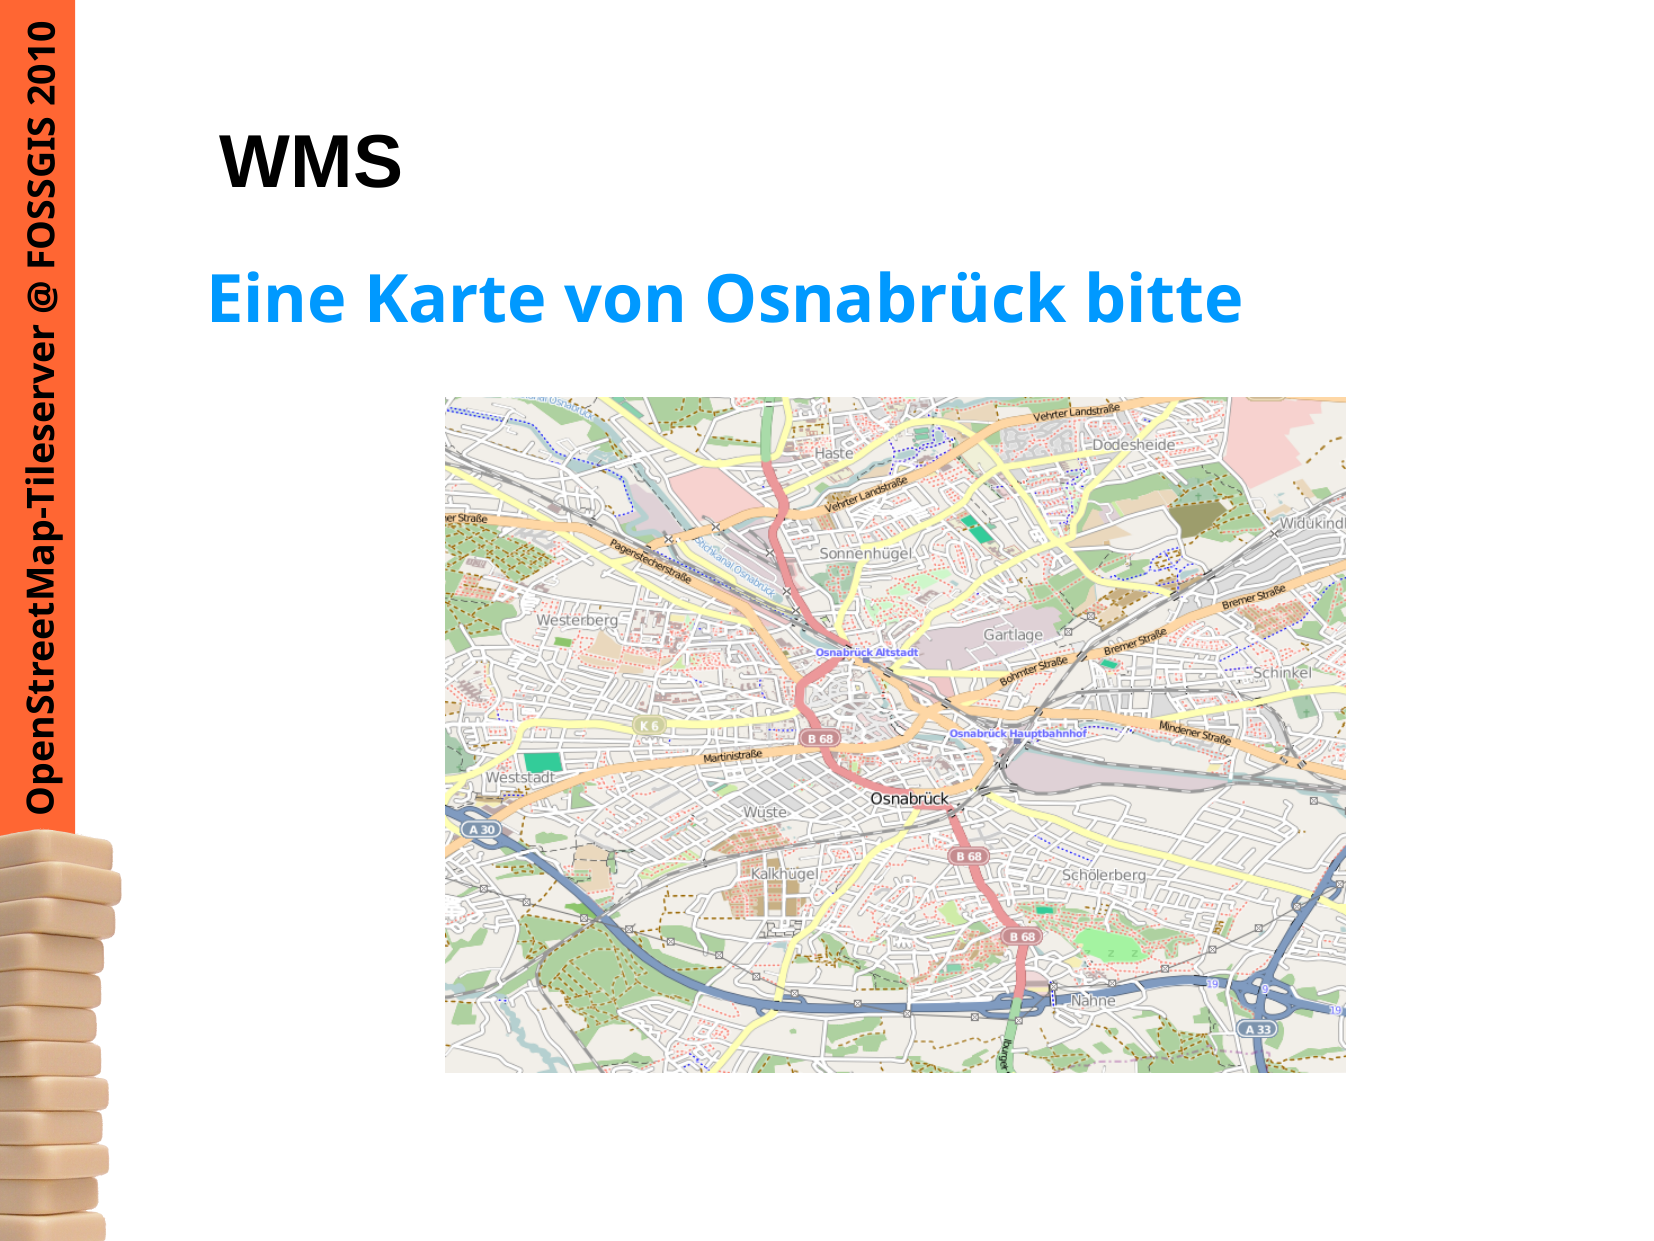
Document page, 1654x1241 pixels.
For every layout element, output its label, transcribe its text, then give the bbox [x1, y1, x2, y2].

picture [0, 816, 133, 1241]
picture [445, 397, 1346, 1073]
text_box WMS [205, 112, 1501, 212]
text_box Eine Karte von Osnabrück bitte [191, 243, 1578, 447]
